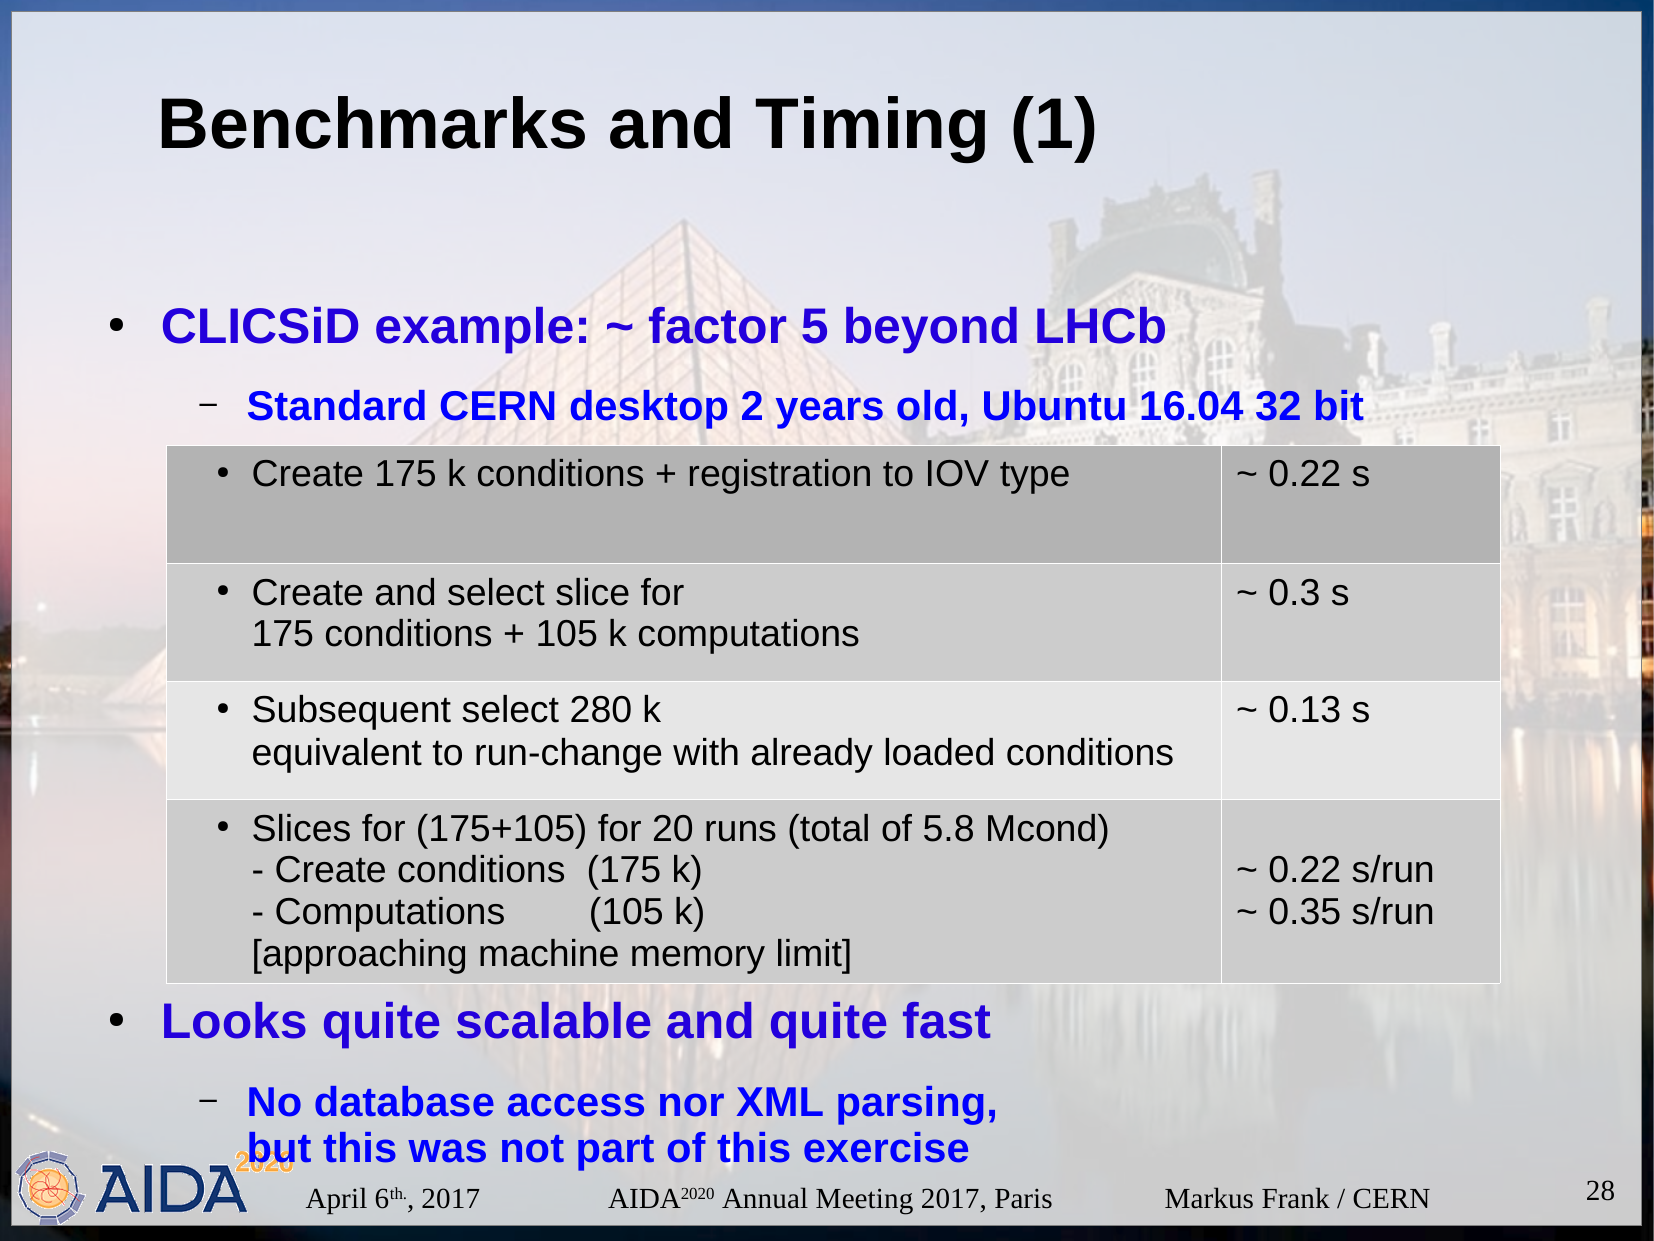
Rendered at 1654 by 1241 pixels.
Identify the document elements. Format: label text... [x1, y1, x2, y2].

table_header Create 175 k conditions + registration to IOV type [167, 446, 1221, 563]
table_cell ~ 0.22 s/run ~ 0.35 s/run [1222, 800, 1500, 983]
picture [0, 0, 1654, 1241]
table_cell Slices for (175+105) for 20 runs (total of 5.8 Mcond) - Create conditions (175 k) - Computations (105 k) [approaching machine memory limit] [167, 800, 1221, 983]
table_cell Create and select slice for 175 conditions + 105 k computations [167, 564, 1221, 681]
table_cell ~ 0.13 s [1222, 682, 1500, 799]
table_header ~ 0.22 s [1222, 446, 1500, 563]
list CLICSiD example: ~ factor 5 beyond LHCb Standard CERN desktop 2 years old, Ubuntu 16.04 32 bit Looks quite scalable and quite fast No database access nor XML parsing, but this was not part of this exercise [90, 297, 1546, 1172]
table_cell ~ 0.3 s [1222, 564, 1500, 681]
title Benchmarks and Timing (1) [82, 19, 1536, 227]
table_cell Subsequent select 280 k equivalent to run-change with already loaded conditions [167, 682, 1221, 799]
